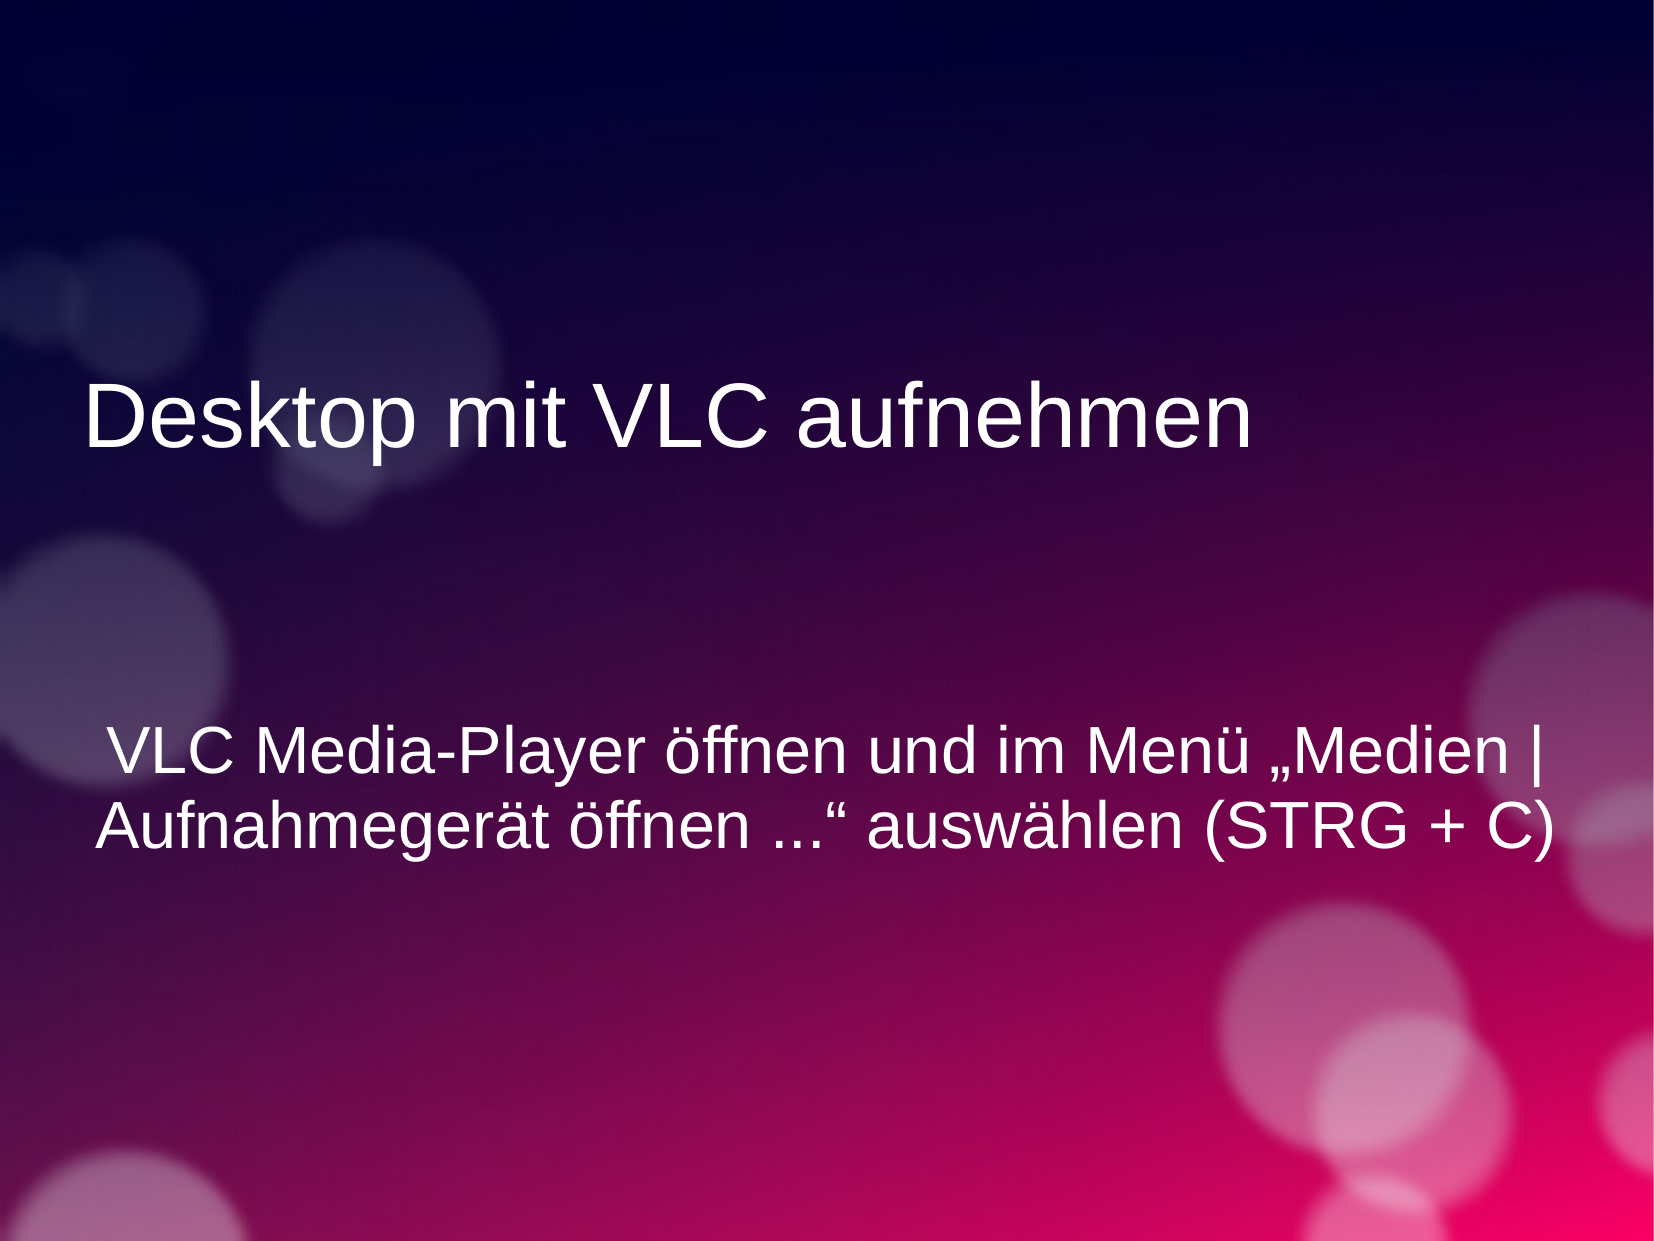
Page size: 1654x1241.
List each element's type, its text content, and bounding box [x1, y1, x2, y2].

subtitle VLC Media-Player öffnen und im Menü „Medien | Aufnahmegerät öffnen ...“ auswählen (STRG + C) [82, 566, 1571, 1010]
title Desktop mit VLC aufnehmen [82, 312, 1571, 520]
picture [0, 0, 1654, 1241]
